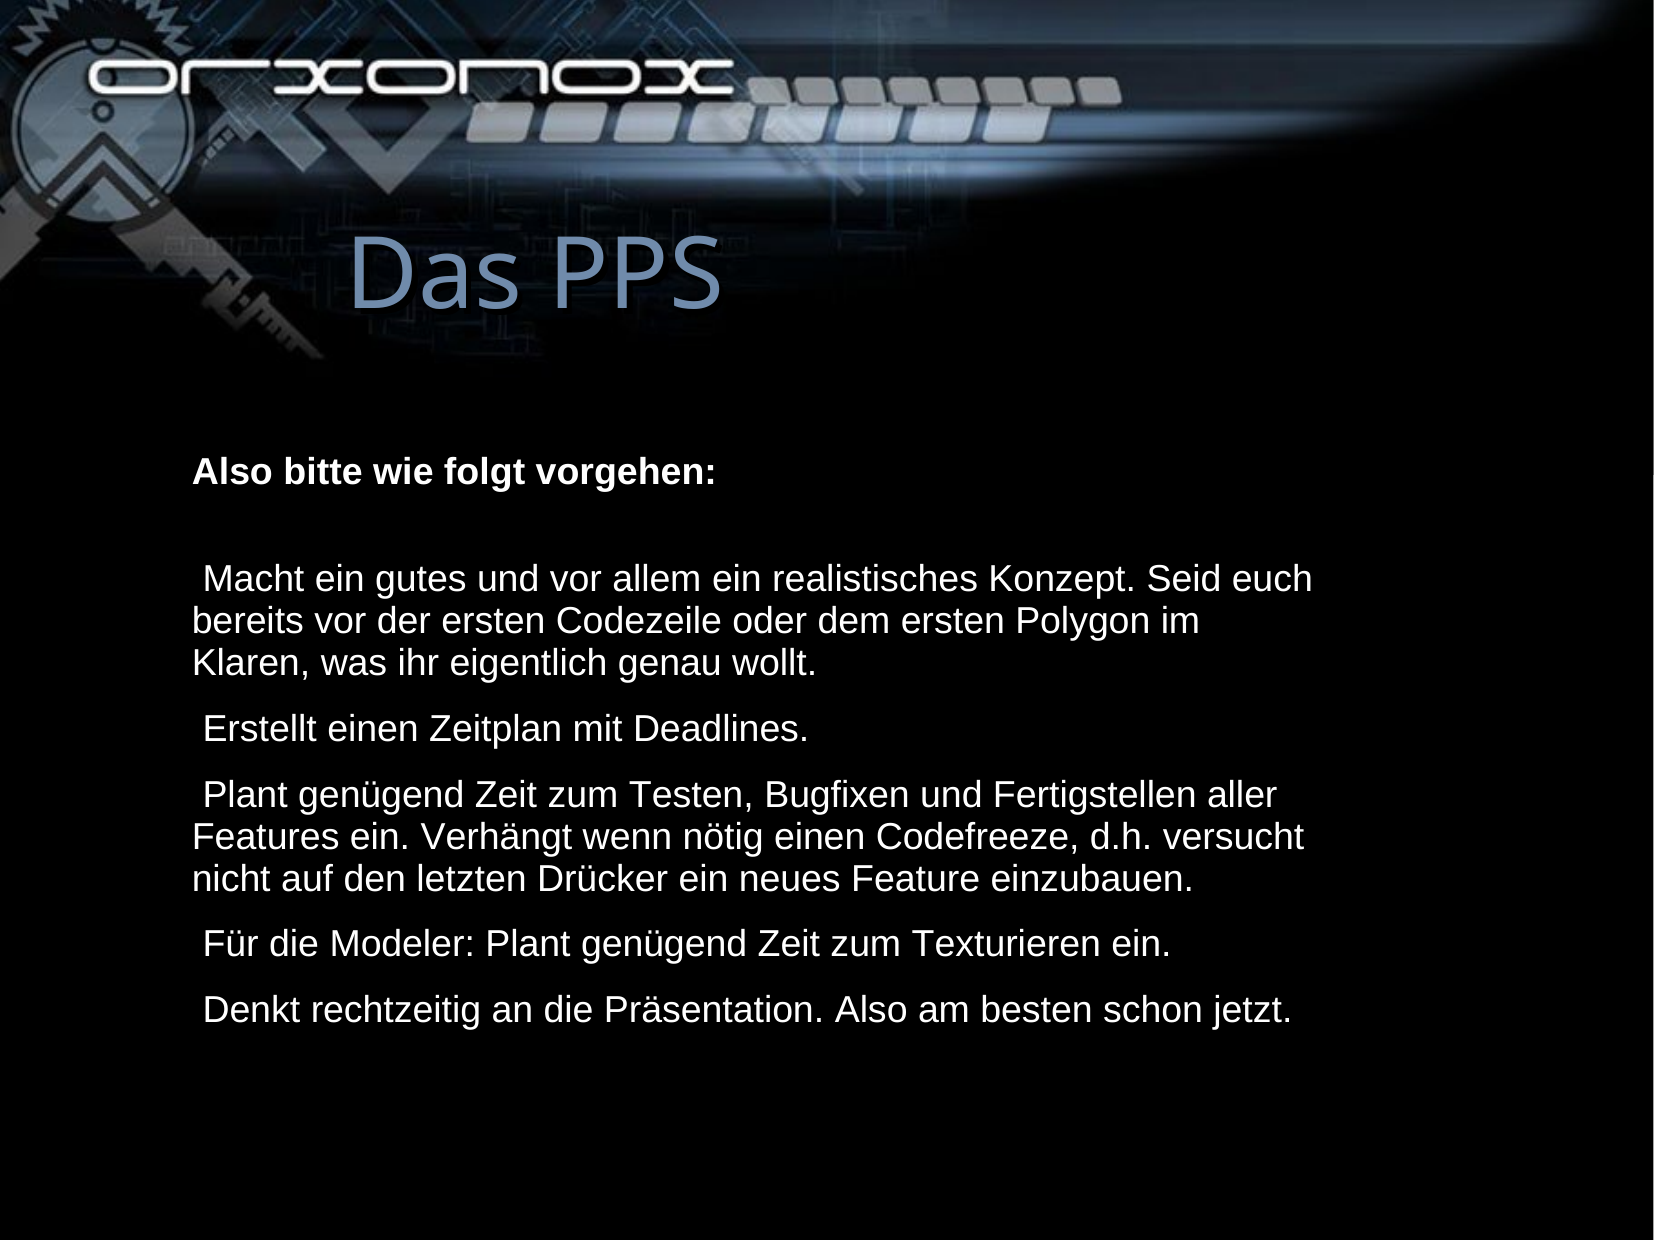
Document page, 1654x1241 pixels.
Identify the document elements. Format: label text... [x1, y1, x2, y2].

text_box Das PPS [330, 194, 1306, 344]
picture [0, 0, 1654, 475]
text_box Also bitte wie folgt vorgehen: Macht ein gutes und vor allem ein realistisches Konzept. Seid euch bereits vor der ersten Codezeile oder dem ersten Polygon im Klaren, was ihr eigentlich genau wollt. Erstellt einen Zeitplan mit Deadlines. Plant genügend Zeit zum Testen, Bugfixen und Fertigstellen aller Features ein. Verhängt wenn nötig einen Codefreeze, d.h. versucht nicht auf den letzten Drücker ein neues Feature einzubauen. Für die Modeler: Plant genügend Zeit zum Texturieren ein. Denkt rechtzeitig an die Präsentation. Also am besten schon jetzt. [177, 442, 1329, 1040]
